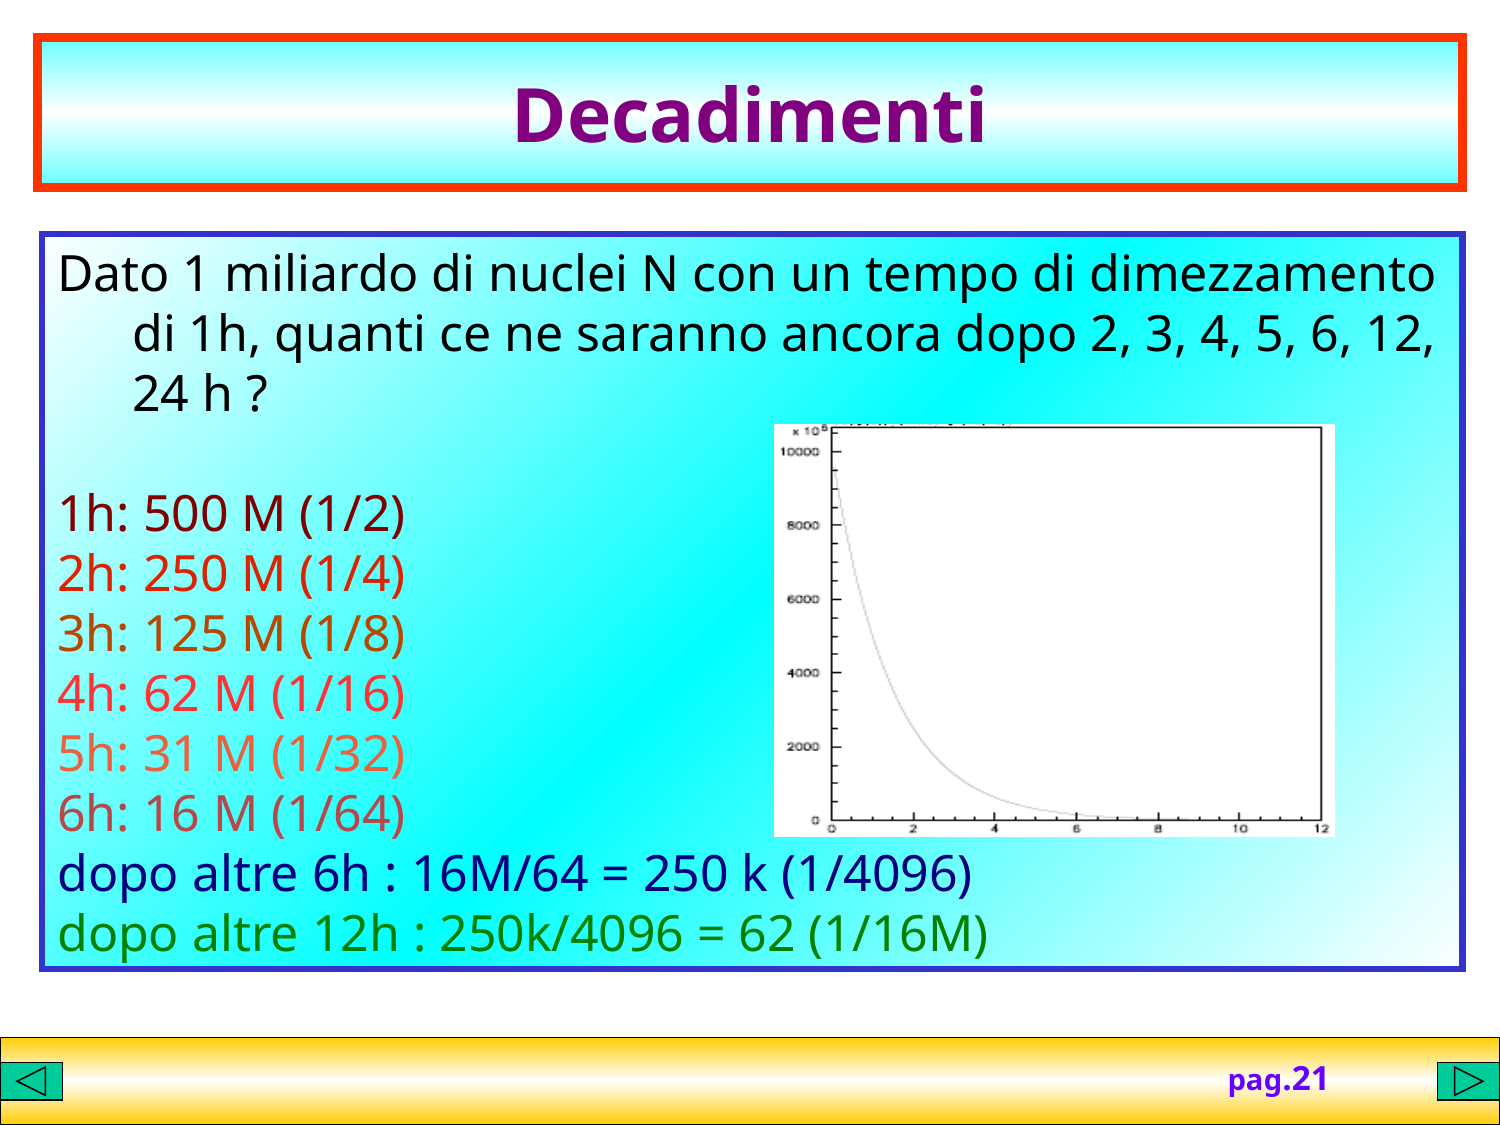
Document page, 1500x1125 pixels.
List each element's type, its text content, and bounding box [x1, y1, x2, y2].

title Decadimenti [37, 37, 1463, 188]
text_box Dato 1 miliardo di nuclei N con un tempo di dimezzamento di 1h, quanti ce ne saranno ancora dopo 2, 3, 4, 5, 6, 12, 24 h ? 1h: 500 M (1/2) 2h: 250 M (1/4) 3h: 125 M (1/8) 4h: 62 M (1/16) 5h: 31 M (1/32) 6h: 16 M (1/64) dopo altre 6h : 16M/64 = 250 k (1/4096) dopo altre 12h : 250k/4096 = 62 (1/16M) [42, 233, 1463, 970]
picture [774, 424, 1335, 837]
